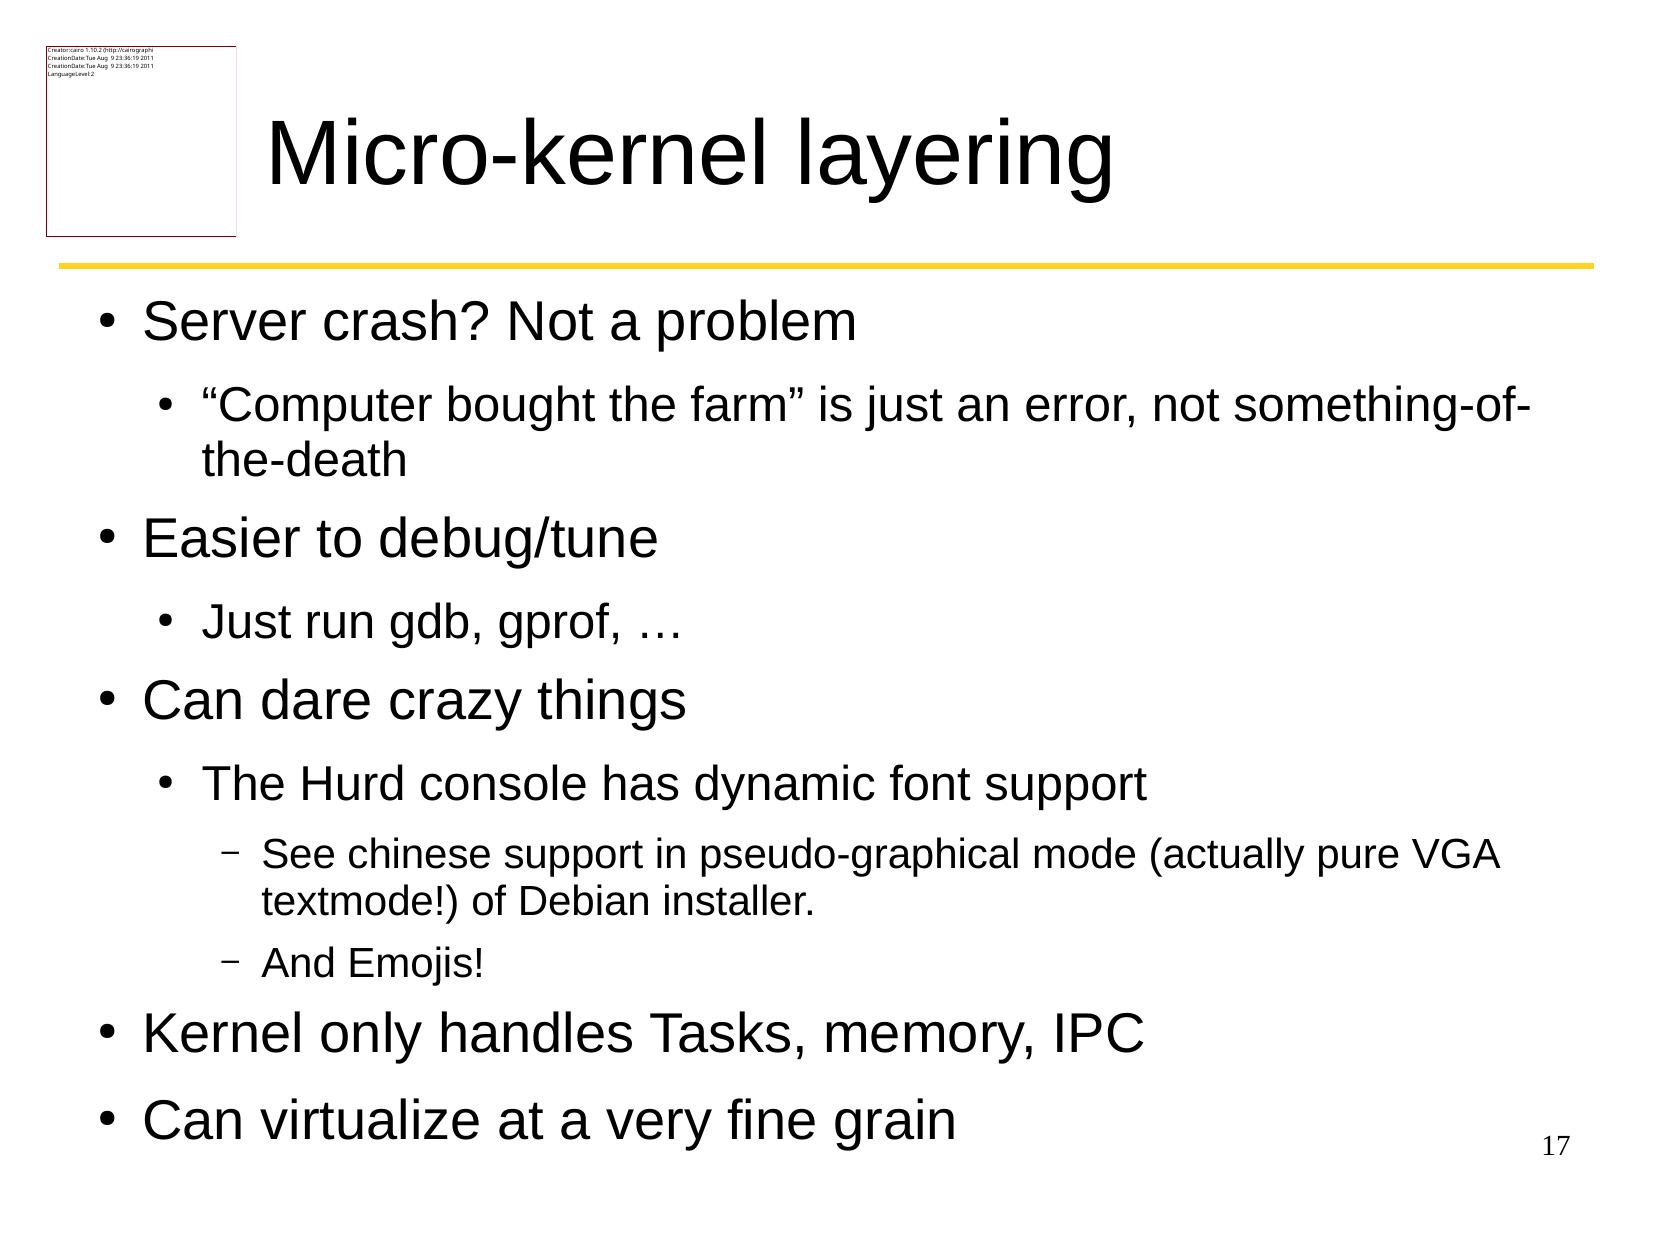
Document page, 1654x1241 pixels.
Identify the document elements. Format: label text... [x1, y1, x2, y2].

list Server crash? Not a problem “Computer bought the farm” is just an error, not something-of-the-death Easier to debug/tune Just run gdb, gprof, … Can dare crazy things The Hurd console has dynamic font support See chinese support in pseudo-graphical mode (actually pure VGA textmode!) of Debian installer. And Emojis! Kernel only handles Tasks, memory, IPC Can virtualize at a very fine grain [82, 290, 1571, 1152]
title Micro-kernel layering [265, 49, 1571, 257]
